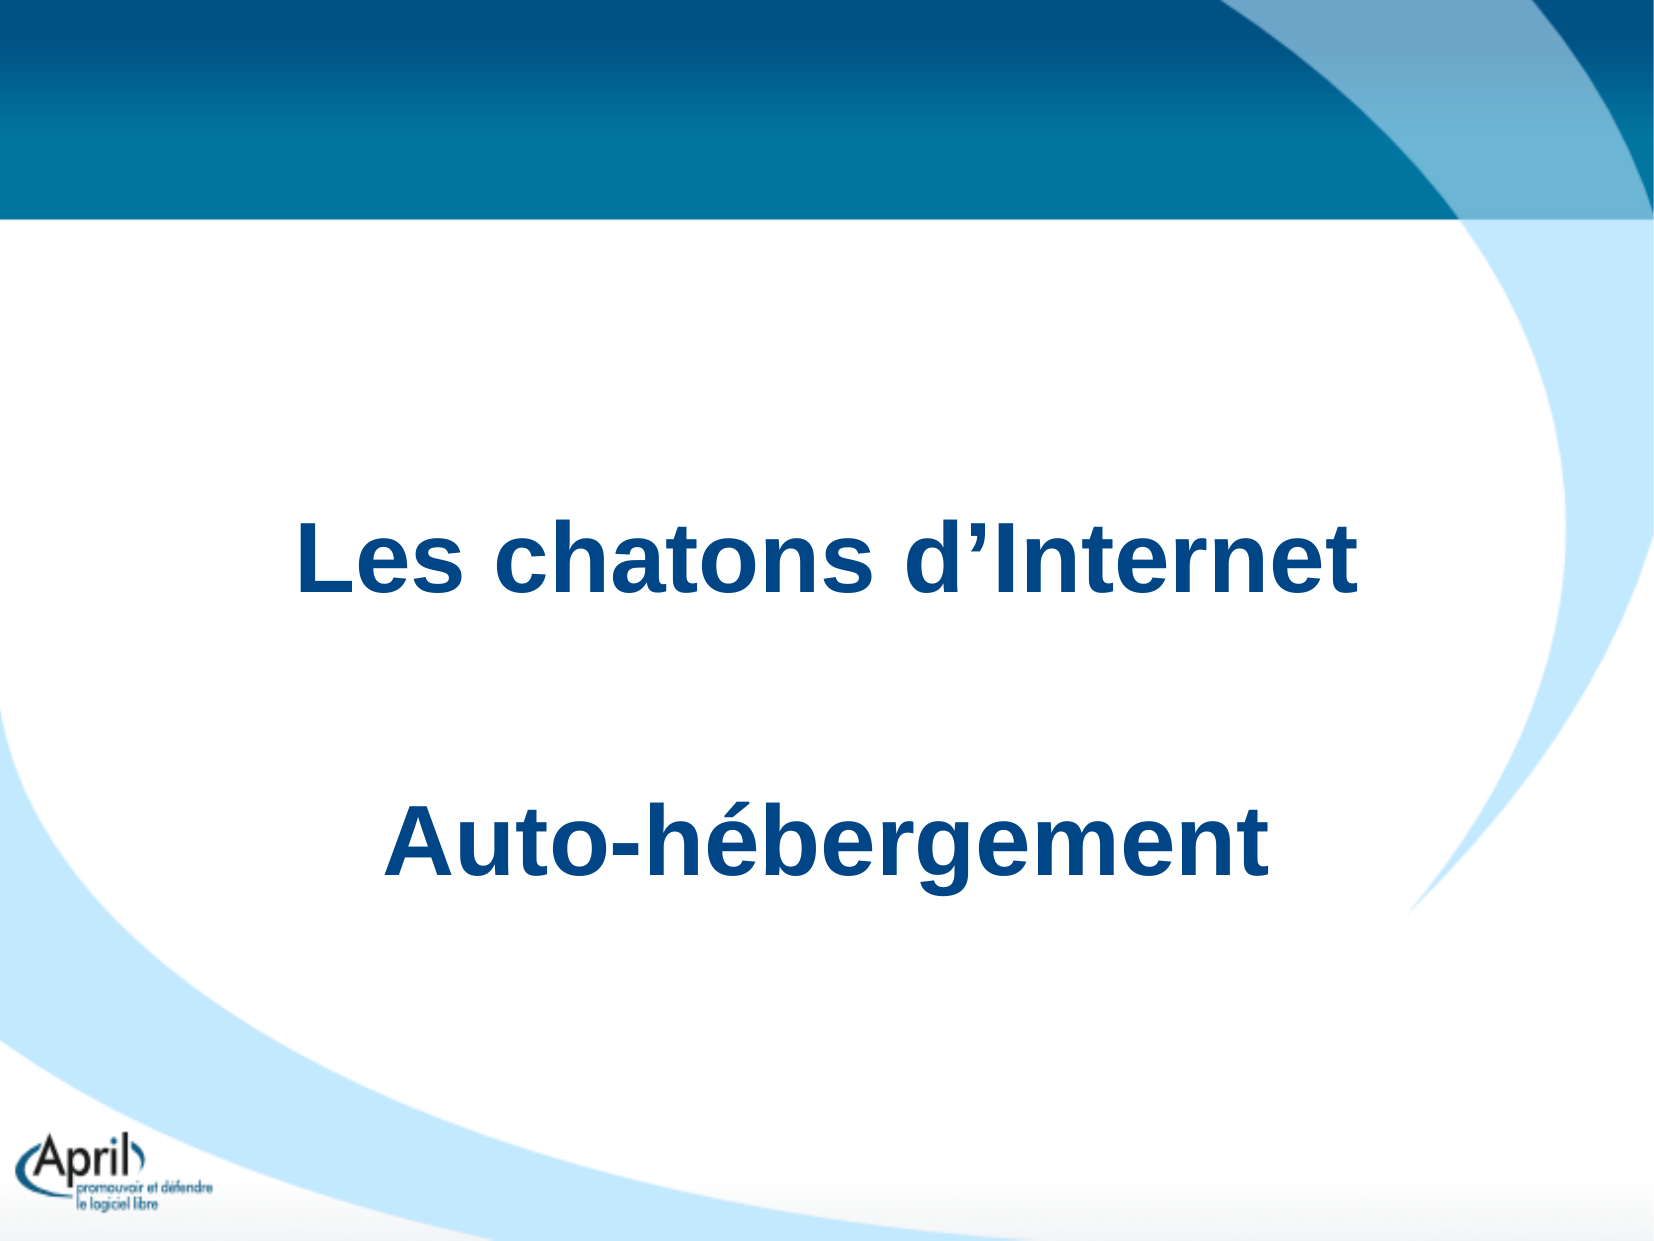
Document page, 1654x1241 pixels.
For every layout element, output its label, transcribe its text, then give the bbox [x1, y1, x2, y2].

list Les chatons d’Internet Auto-hébergement [82, 290, 1571, 1109]
picture [0, 0, 1654, 1241]
